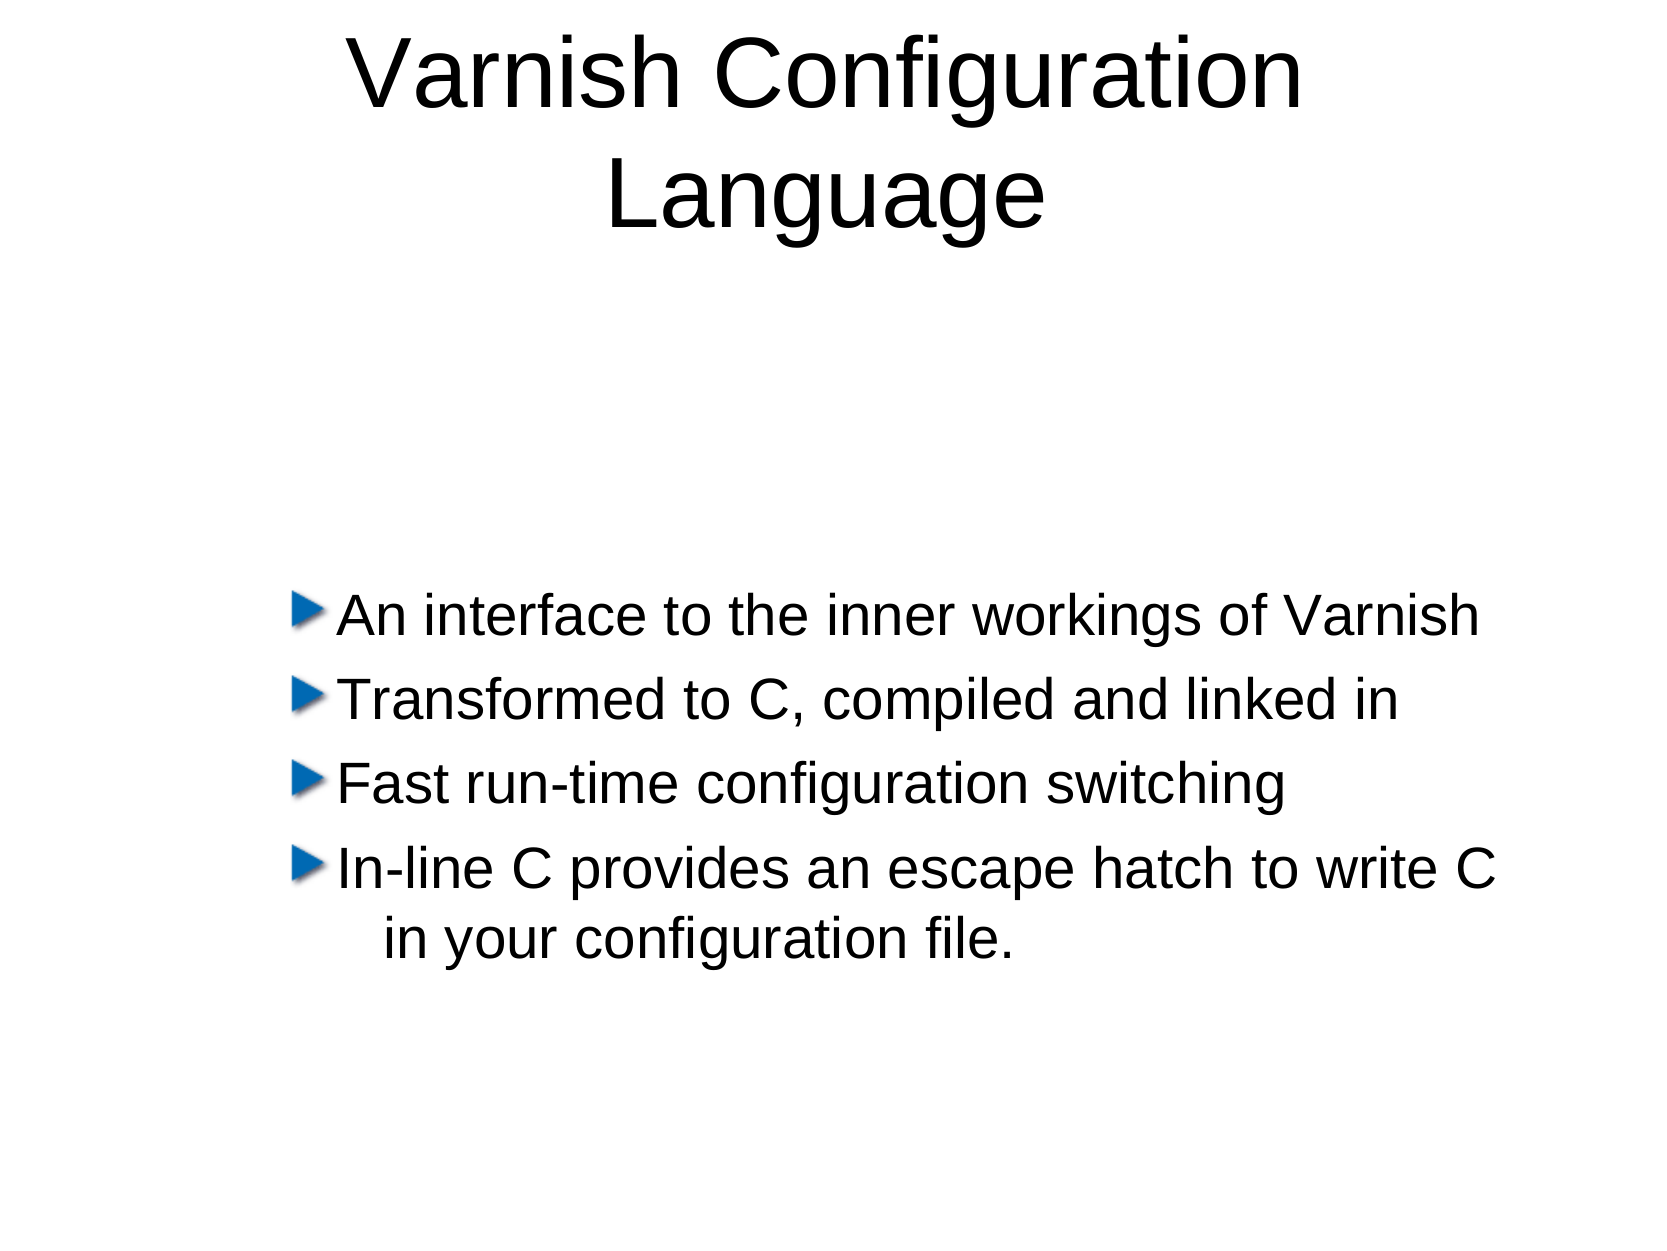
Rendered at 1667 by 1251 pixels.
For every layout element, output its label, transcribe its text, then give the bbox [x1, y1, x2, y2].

title Varnish Configuration Language [118, 0, 1534, 256]
list An interface to the inner workings of Varnish Transformed to C, compiled and linked in Fast run-time configuration switching In-line C provides an escape hatch to write C in your configuration file. [124, 360, 1541, 1187]
